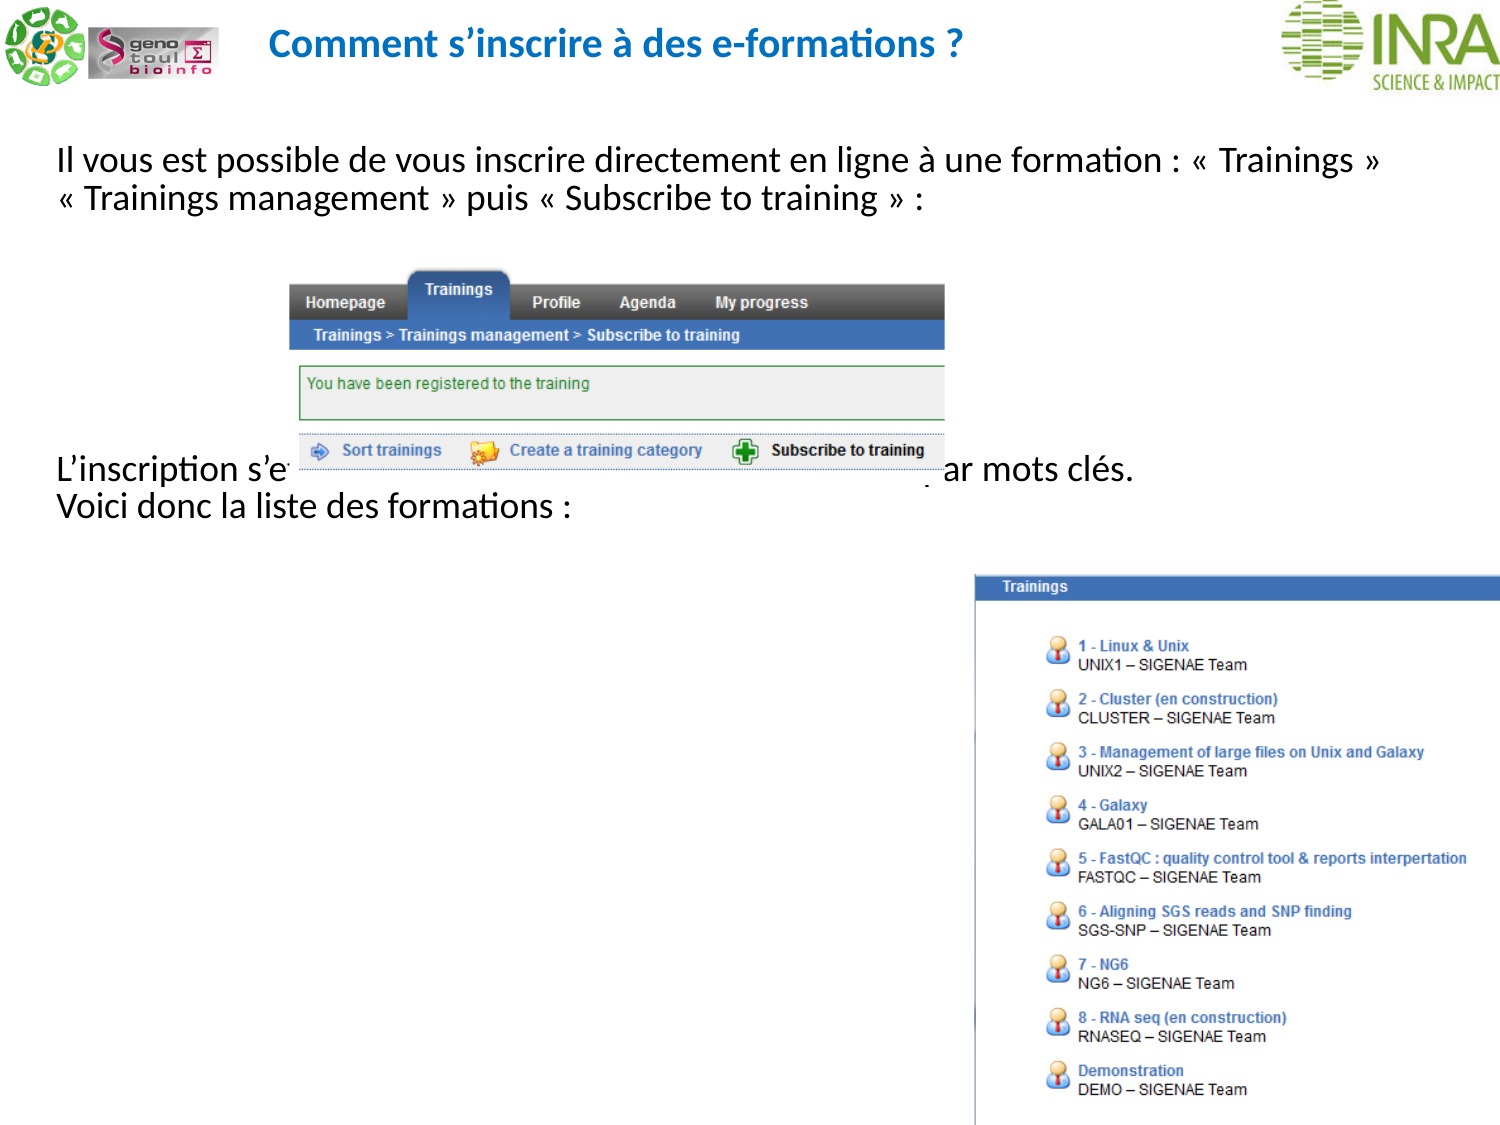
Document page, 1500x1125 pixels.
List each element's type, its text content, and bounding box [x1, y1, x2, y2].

picture [5, 7, 85, 86]
picture [289, 267, 945, 485]
picture [974, 574, 1500, 1125]
picture [1281, 0, 1500, 110]
text_box Il vous est possible de vous inscrire directement en ligne à une formation : « Trainings » « Trainings management » puis « Subscribe to training » : L’inscription s’effectue via une recherche de la formation par mots clés. Voici donc la liste des formations : [41, 137, 1489, 625]
text_box Comment s’inscrire à des e-formations ? [253, 19, 1270, 86]
picture [88, 27, 219, 79]
